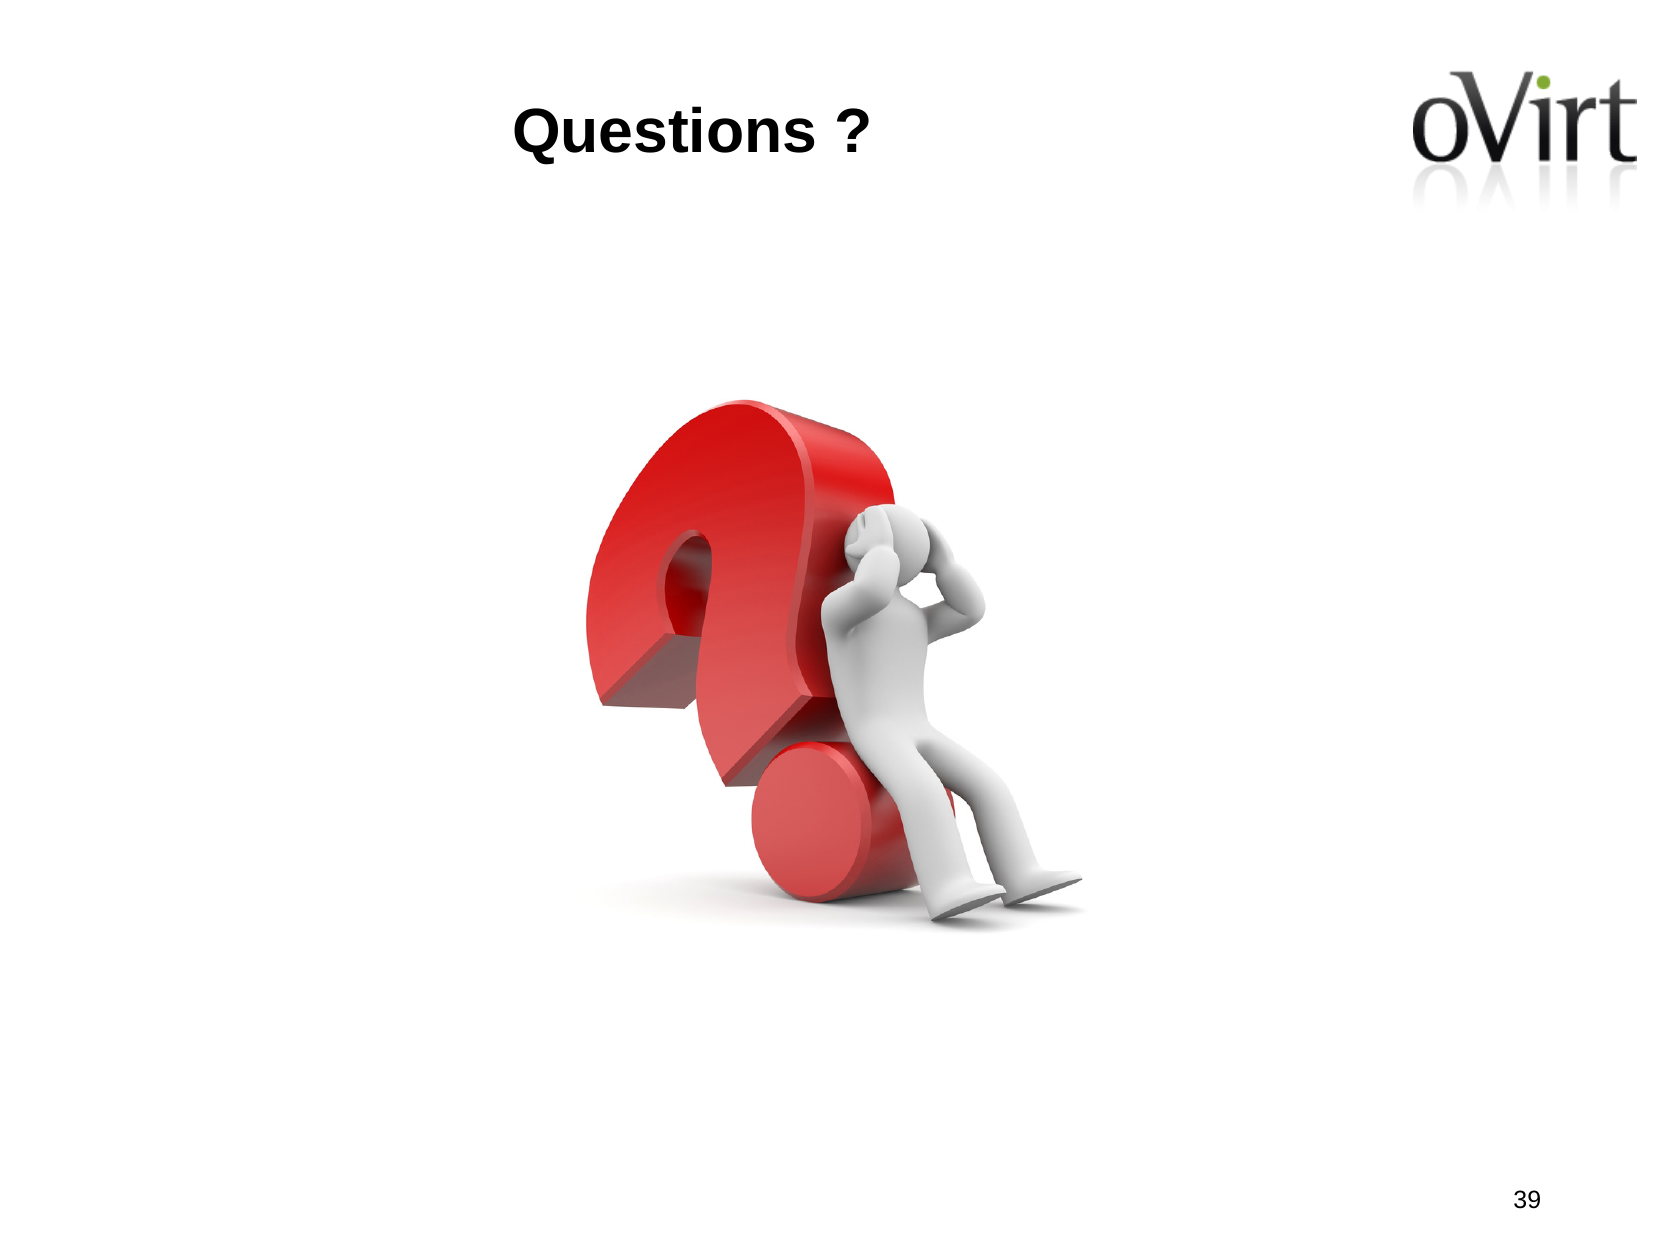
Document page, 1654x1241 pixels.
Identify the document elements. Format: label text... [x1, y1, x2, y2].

picture [480, 295, 1182, 1013]
picture [1413, 63, 1637, 212]
title Questions ? [82, 37, 1303, 226]
